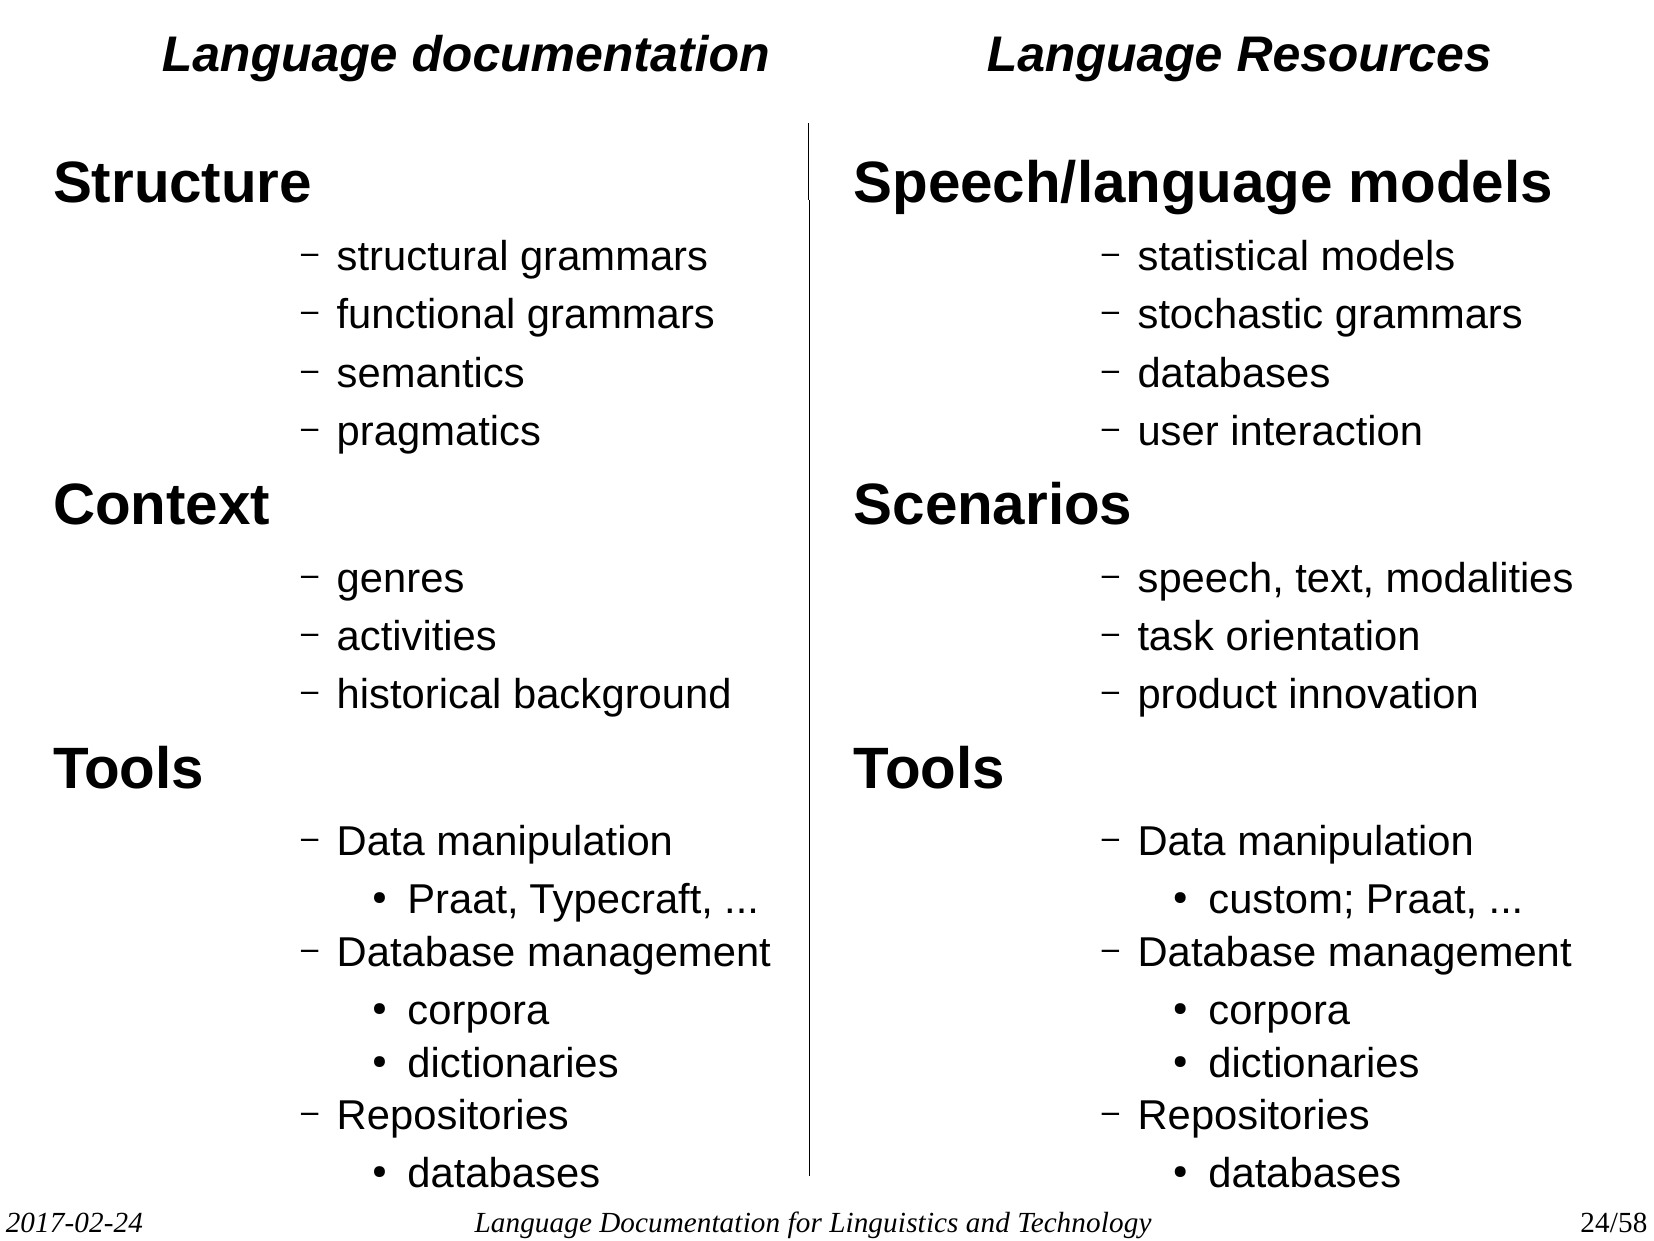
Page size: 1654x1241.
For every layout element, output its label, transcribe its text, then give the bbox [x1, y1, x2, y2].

title Language documentation Language Resources [0, 2, 1654, 106]
list Speech/language models statistical models stochastic grammars databases user interaction Scenarios speech, text, modalities task orientation product innovation Tools Data manipulation custom; Praat, ... Database management corpora dictionaries Repositories databases [853, 150, 1654, 1141]
list Structure structural grammars functional grammars semantics pragmatics Context genres activities historical background Tools Data manipulation Praat, Typecraft, ... Database management corpora dictionaries Repositories databases [53, 150, 853, 1141]
